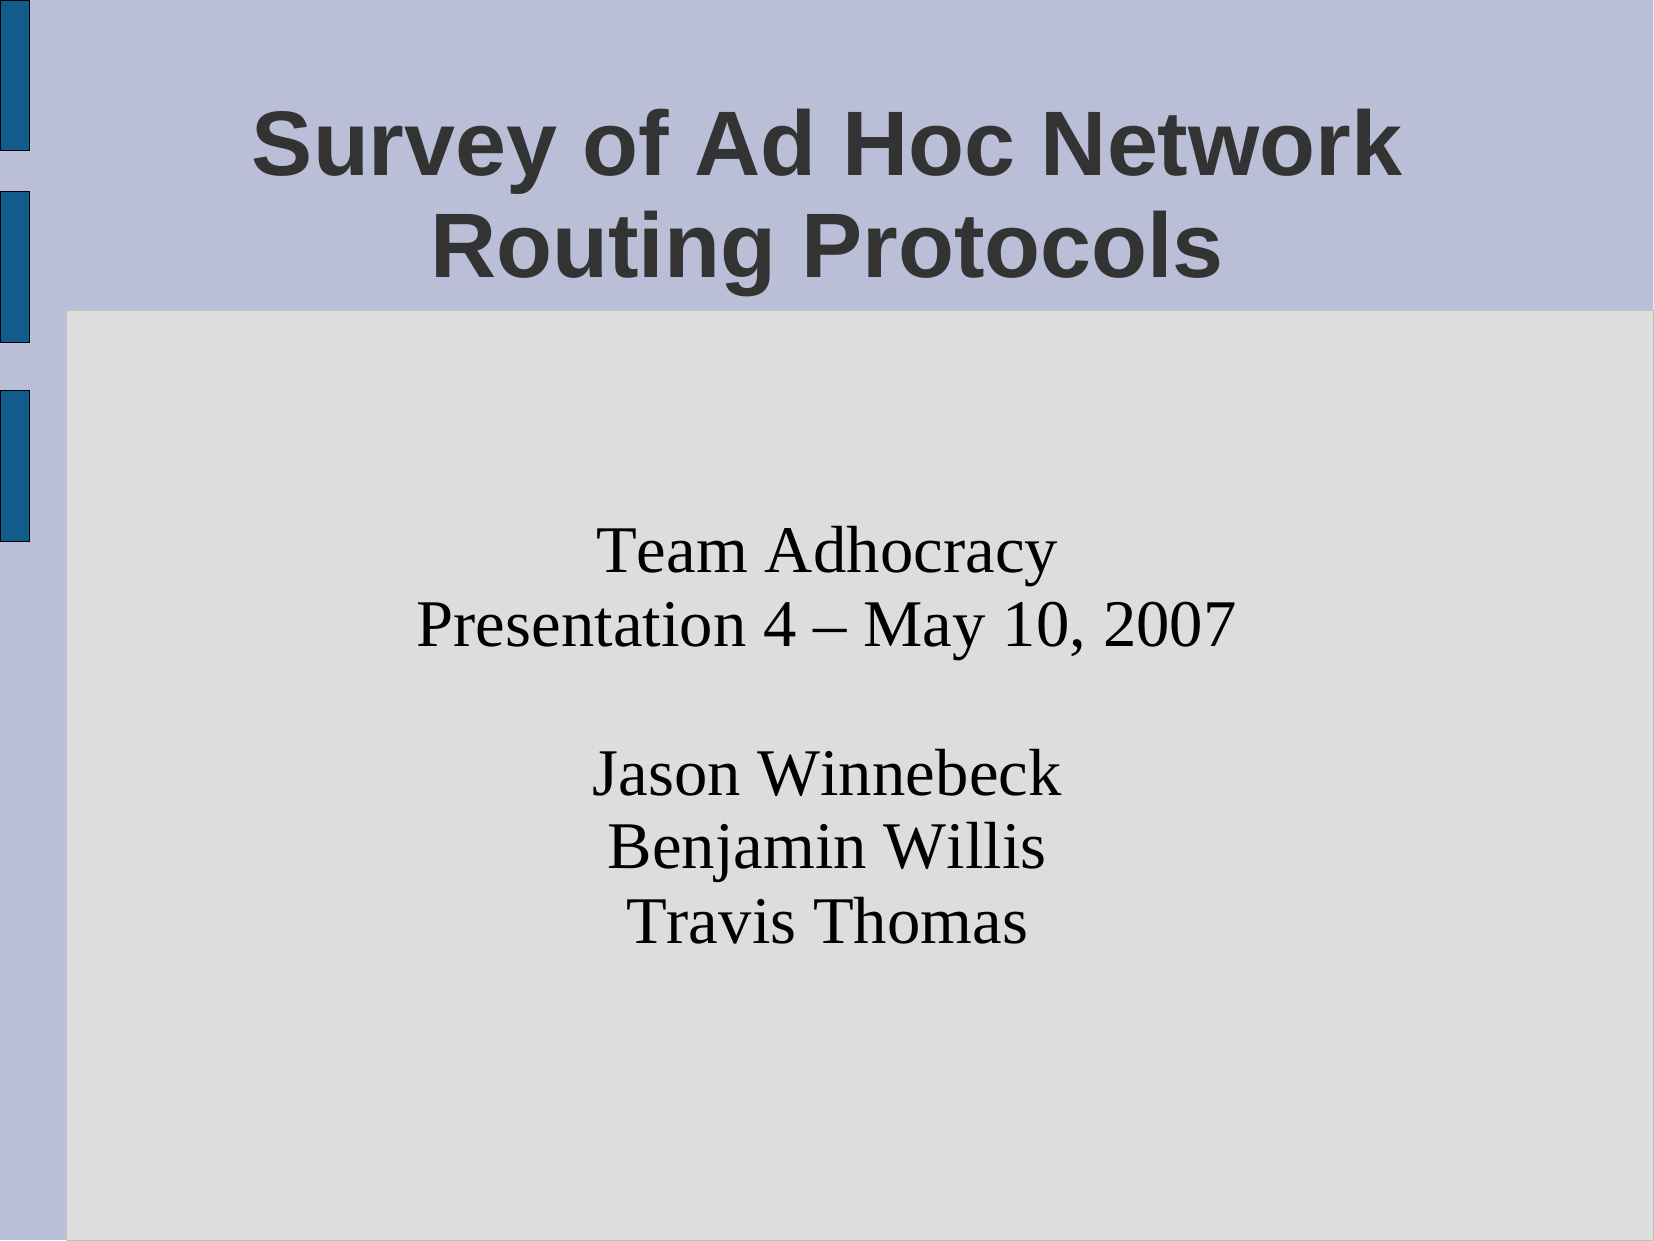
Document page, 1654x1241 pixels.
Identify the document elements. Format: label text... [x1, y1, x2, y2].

title Survey of Ad Hoc Network Routing Protocols [121, 91, 1534, 299]
subtitle Team Adhocracy Presentation 4 – May 10, 2007 Jason Winnebeck Benjamin Willis Travis Thomas [121, 344, 1534, 1127]
